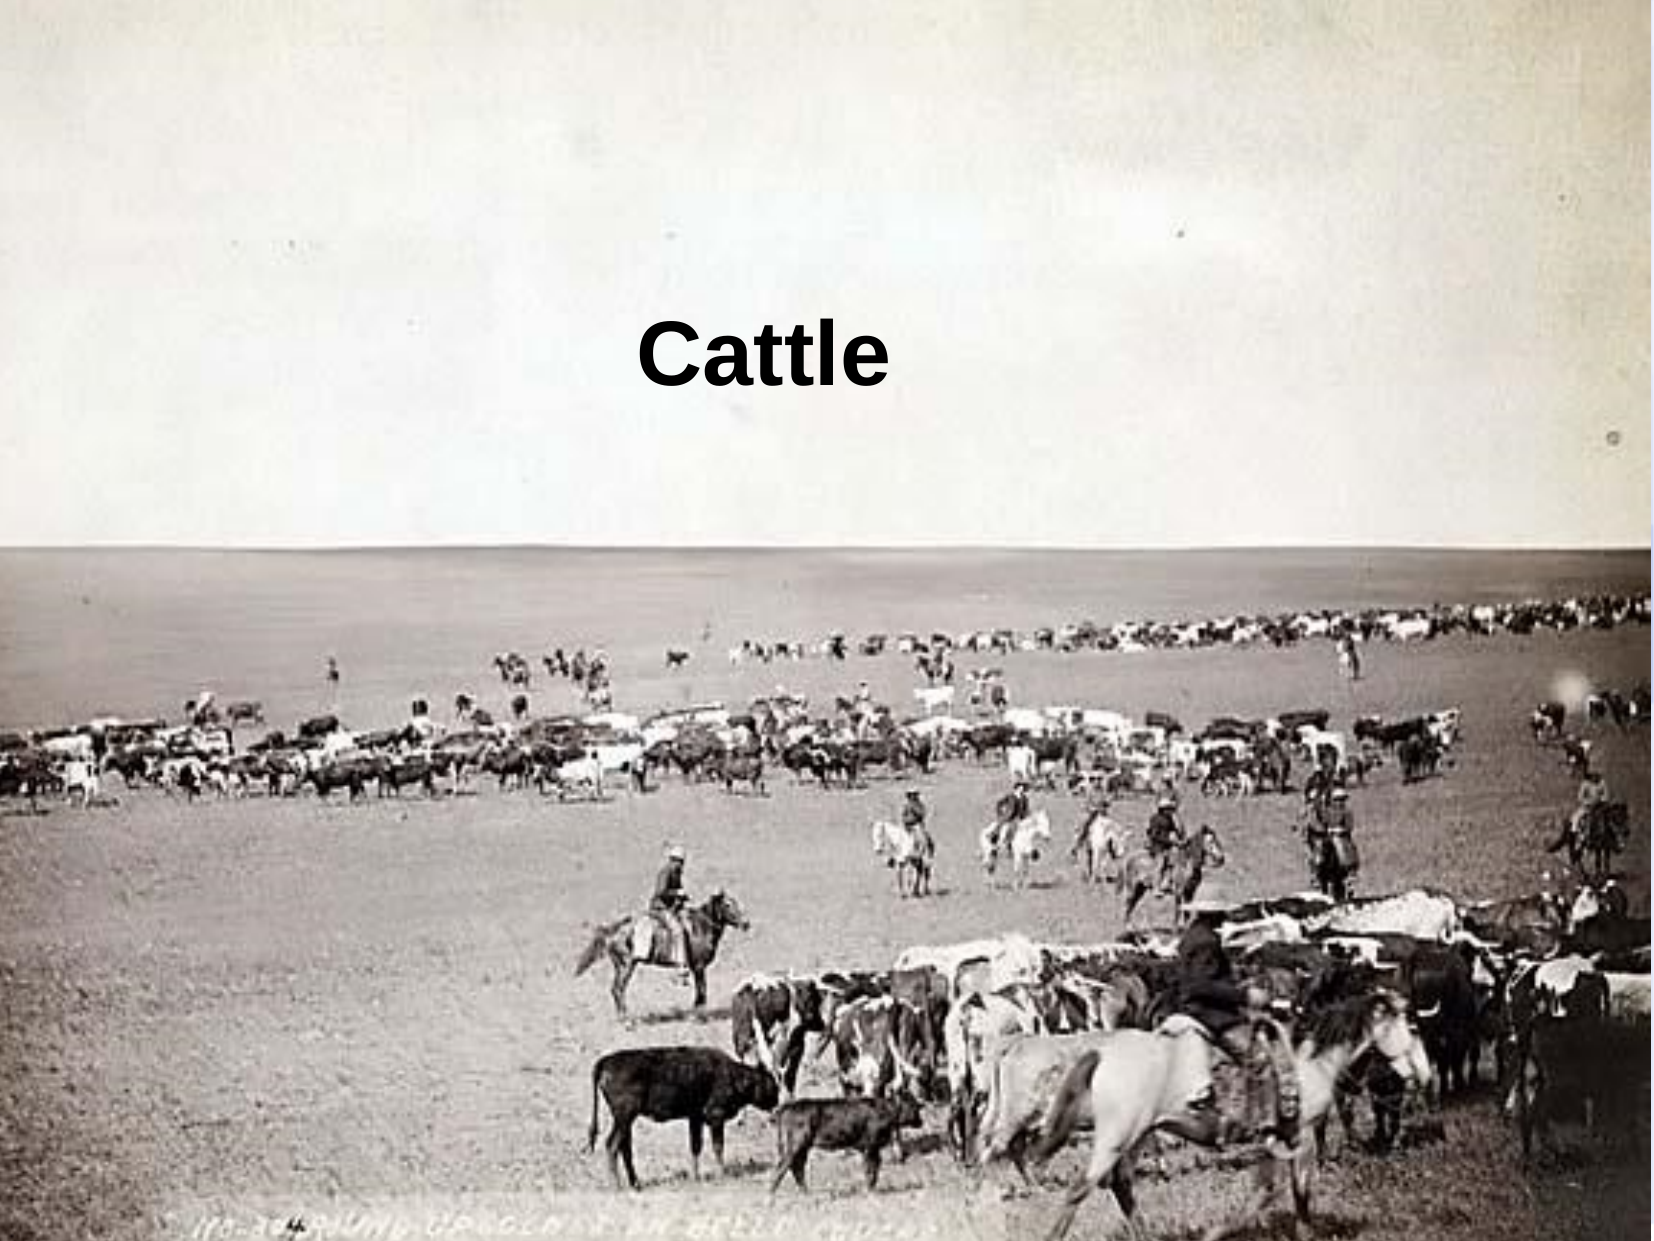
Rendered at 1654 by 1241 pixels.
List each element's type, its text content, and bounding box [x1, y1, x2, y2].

title Cattle [37, 257, 1491, 451]
picture [0, 0, 1654, 1241]
